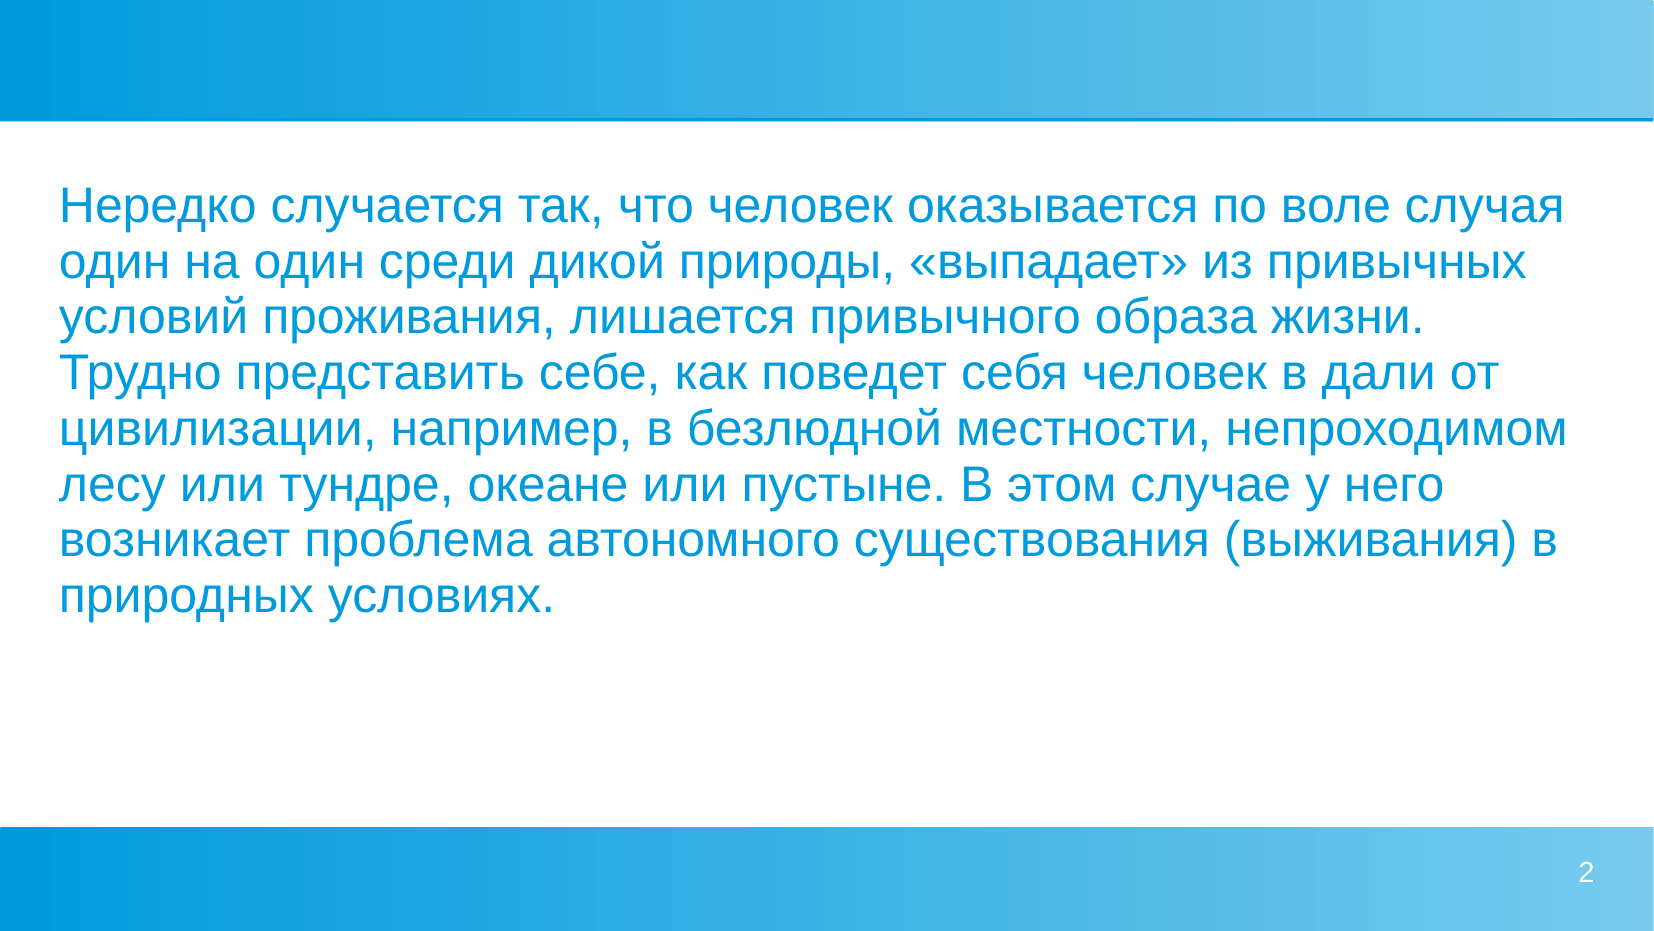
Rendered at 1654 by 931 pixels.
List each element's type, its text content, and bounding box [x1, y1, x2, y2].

list Нередко случается так, что человек оказывается по воле случая один на один среди дикой природы, «выпадает» из привычных условий проживания, лишается привычного образа жизни. Трудно представить себе, как поведет себя человек в дали от цивилизации, например, в безлюдной местности, непроходимом лесу или тундре, океане или пустыне. В этом случае у него возникает проблема автономного существования (выживания) в природных условиях. [59, 177, 1595, 768]
